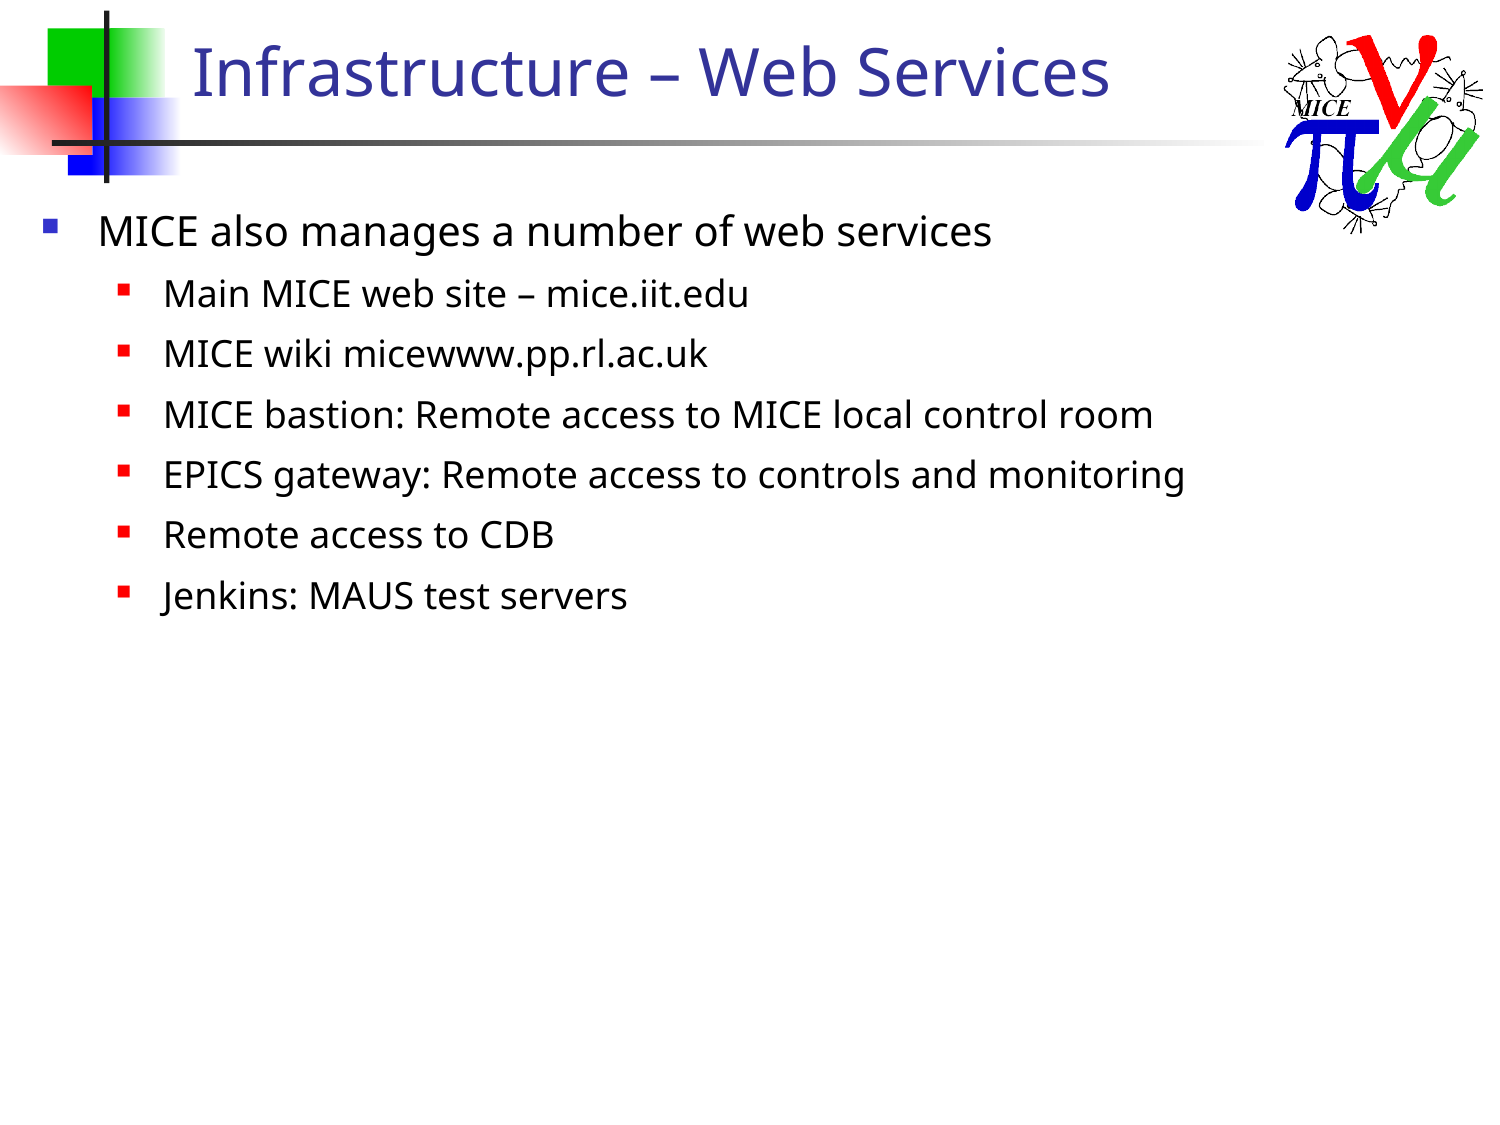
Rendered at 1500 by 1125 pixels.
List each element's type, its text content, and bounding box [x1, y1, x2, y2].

title Infrastructure – Web Services [191, 0, 1471, 164]
list MICE also manages a number of web services Main MICE web site – mice.iit.edu MICE wiki micewww.pp.rl.ac.uk MICE bastion: Remote access to MICE local control room EPICS gateway: Remote access to controls and monitoring Remote access to CDB Jenkins: MAUS test servers [40, 201, 1388, 567]
picture [1264, 5, 1500, 251]
